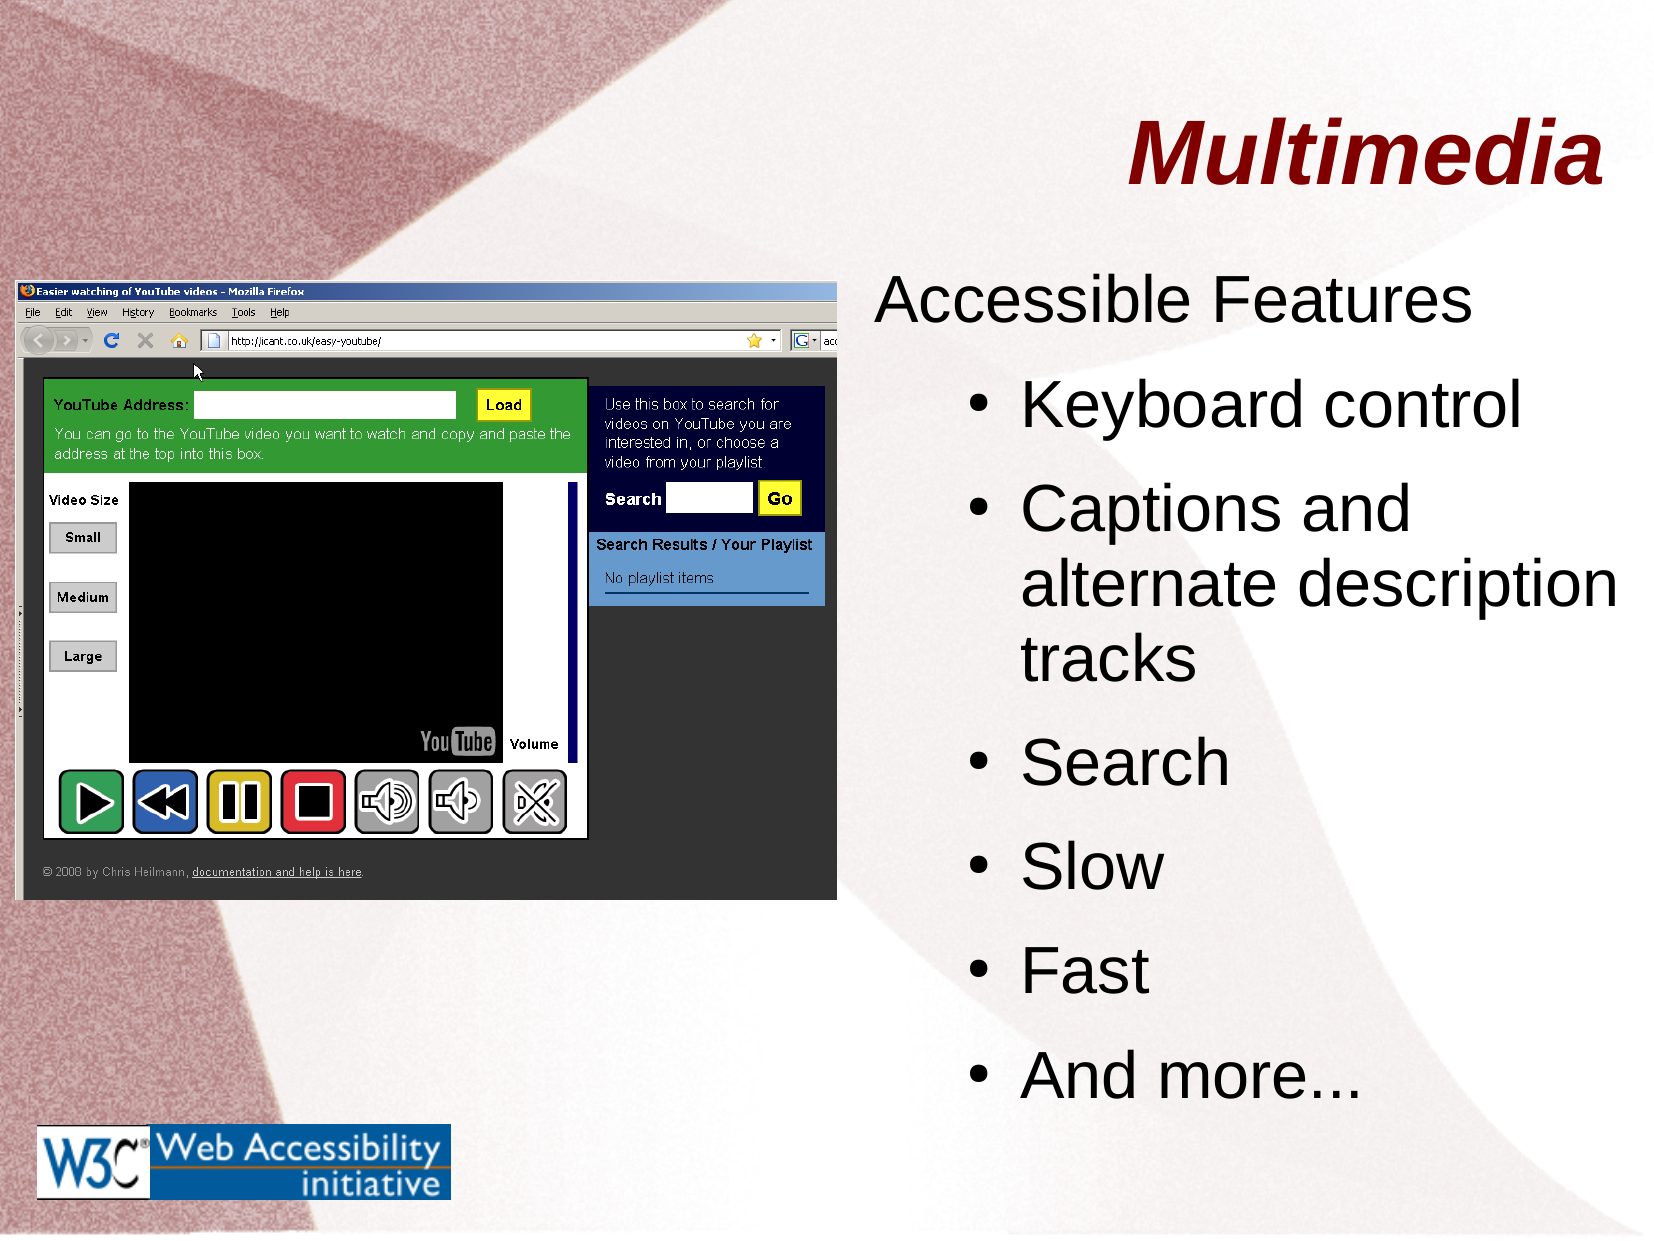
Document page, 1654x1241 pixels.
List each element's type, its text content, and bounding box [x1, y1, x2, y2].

picture [0, 0, 1654, 1241]
title Multimedia [596, 49, 1607, 257]
list Accessible Features Keyboard control Captions and alternate description tracks Search Slow Fast And more... [874, 262, 1654, 1113]
